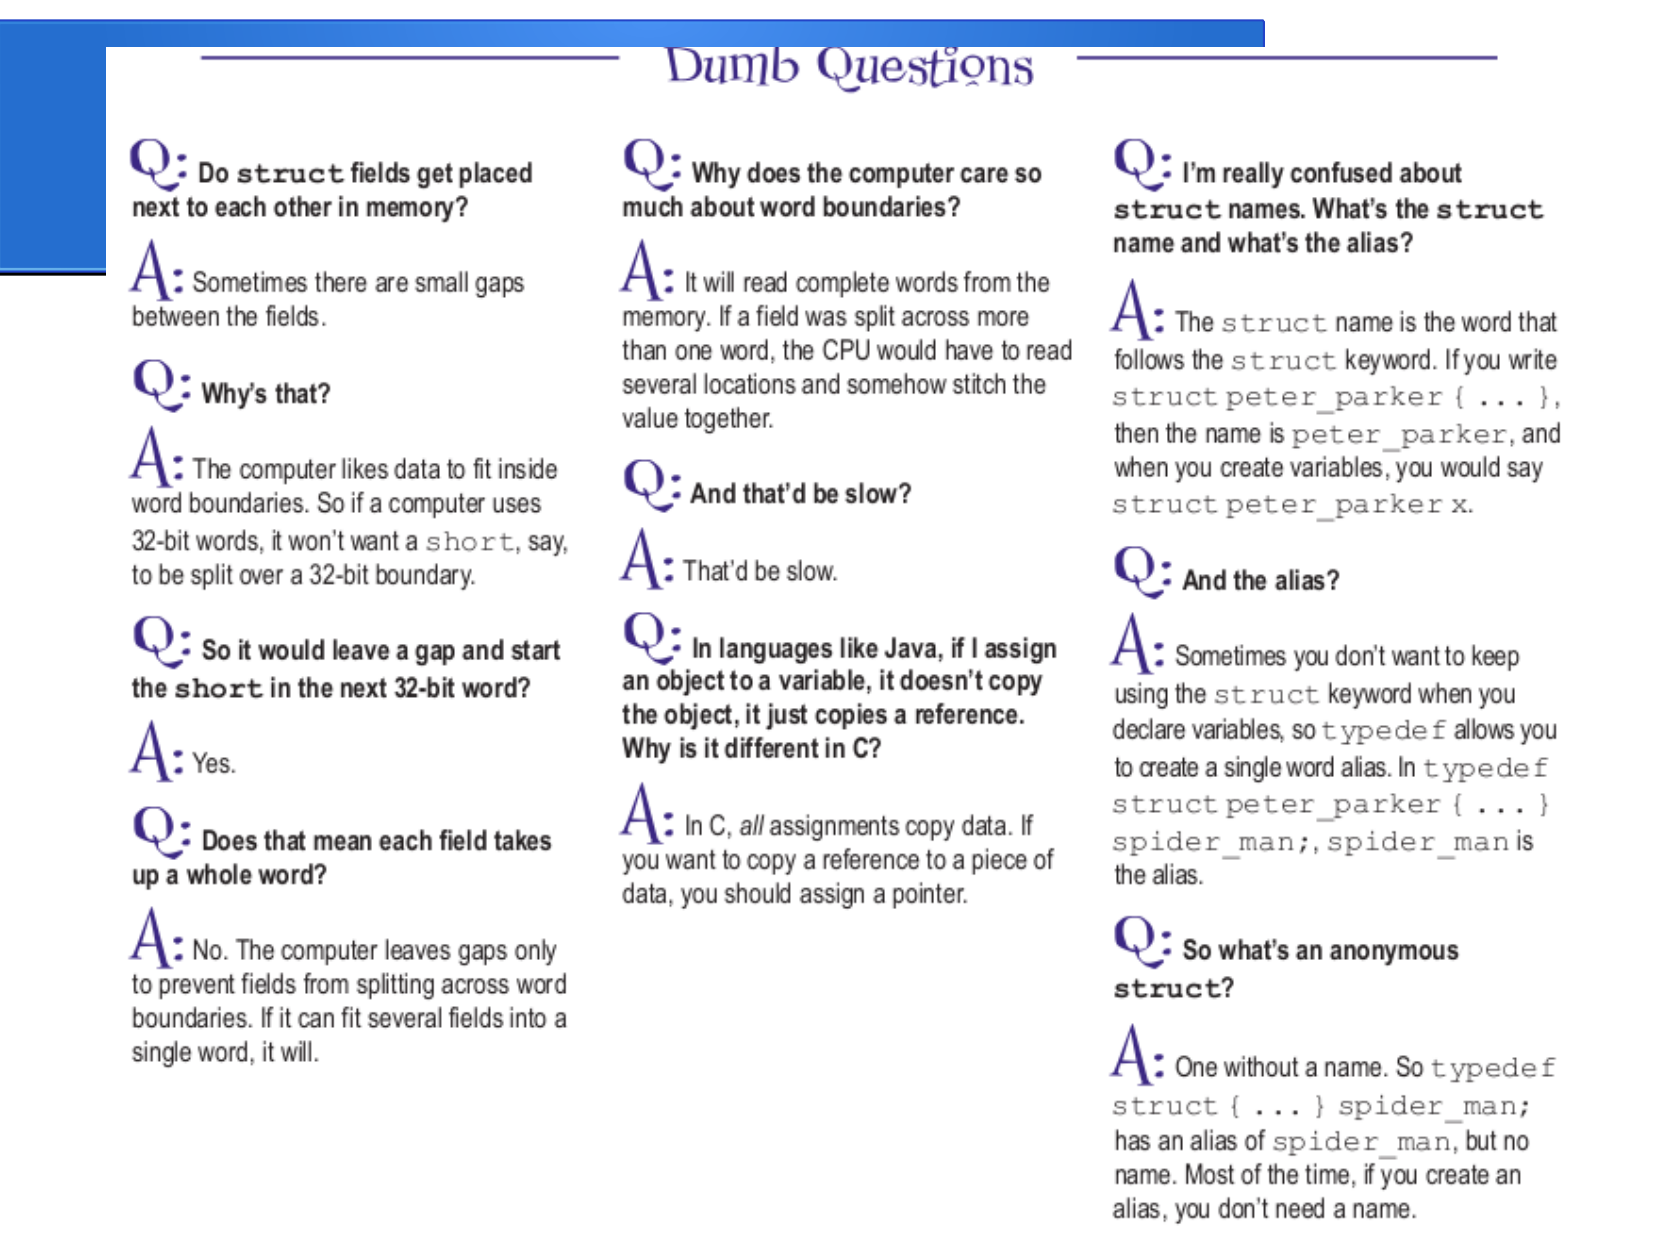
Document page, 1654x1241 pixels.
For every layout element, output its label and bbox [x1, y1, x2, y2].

picture [106, 47, 1630, 1241]
